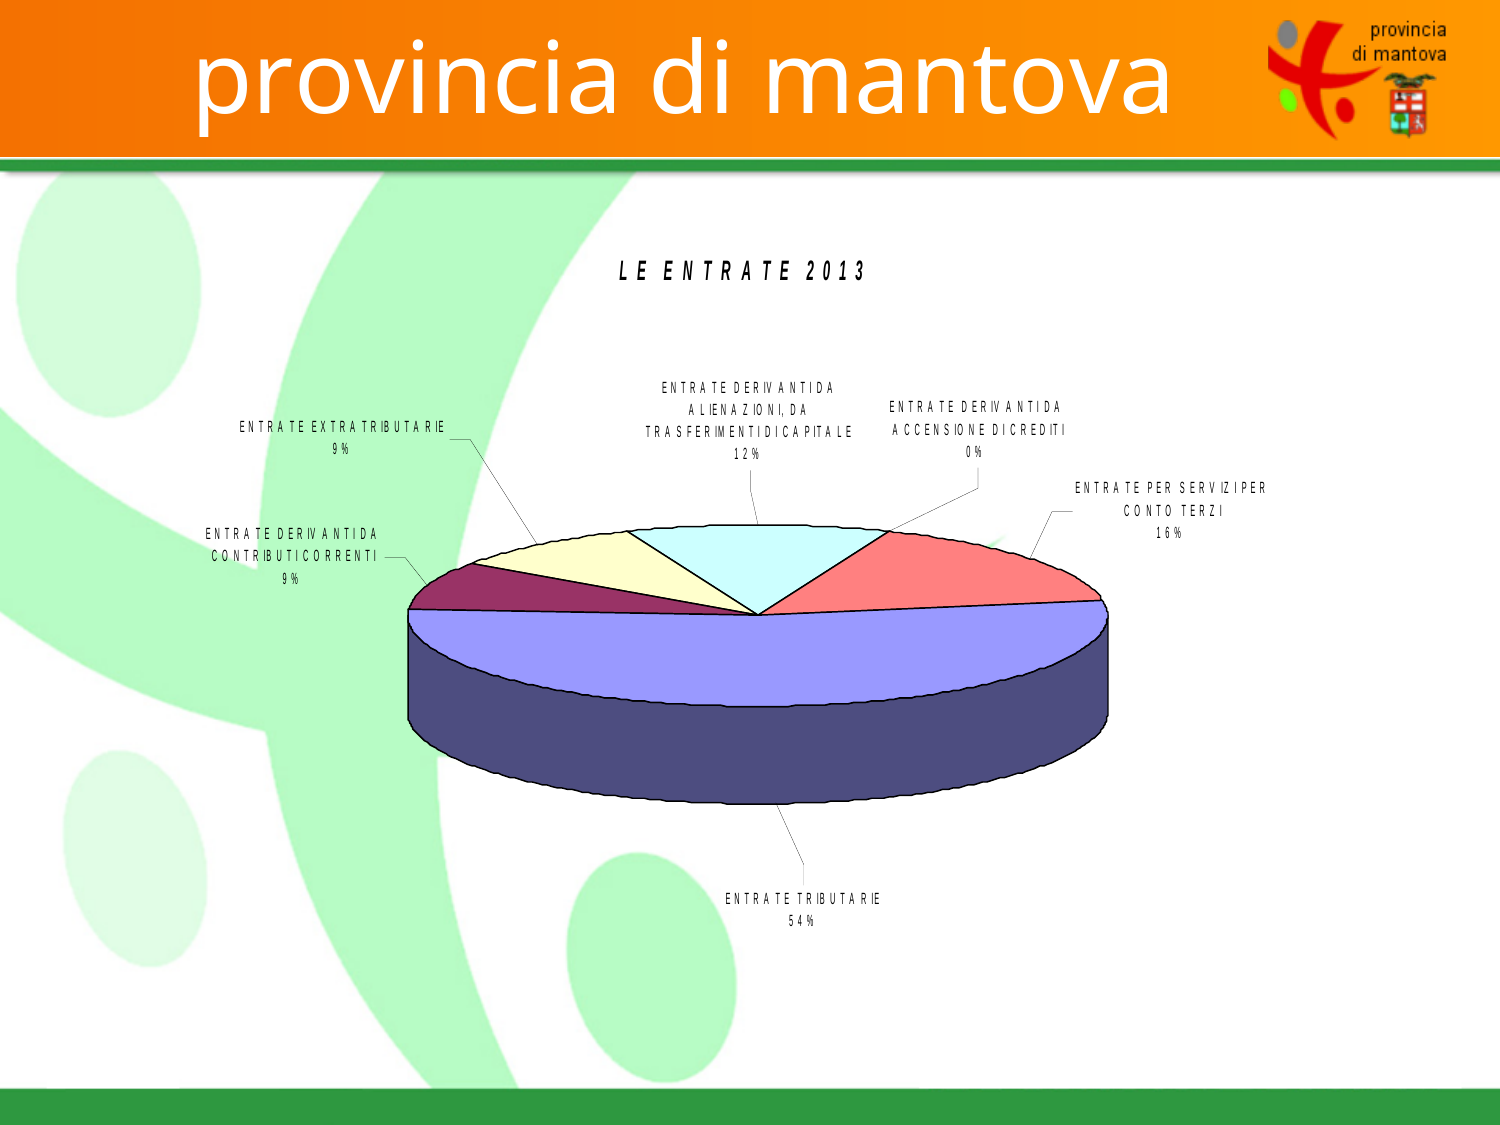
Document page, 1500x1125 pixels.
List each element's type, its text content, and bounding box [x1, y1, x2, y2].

picture [0, 157, 1500, 1125]
picture [1267, 15, 1452, 142]
text_box provincia di mantova [176, 5, 1205, 142]
